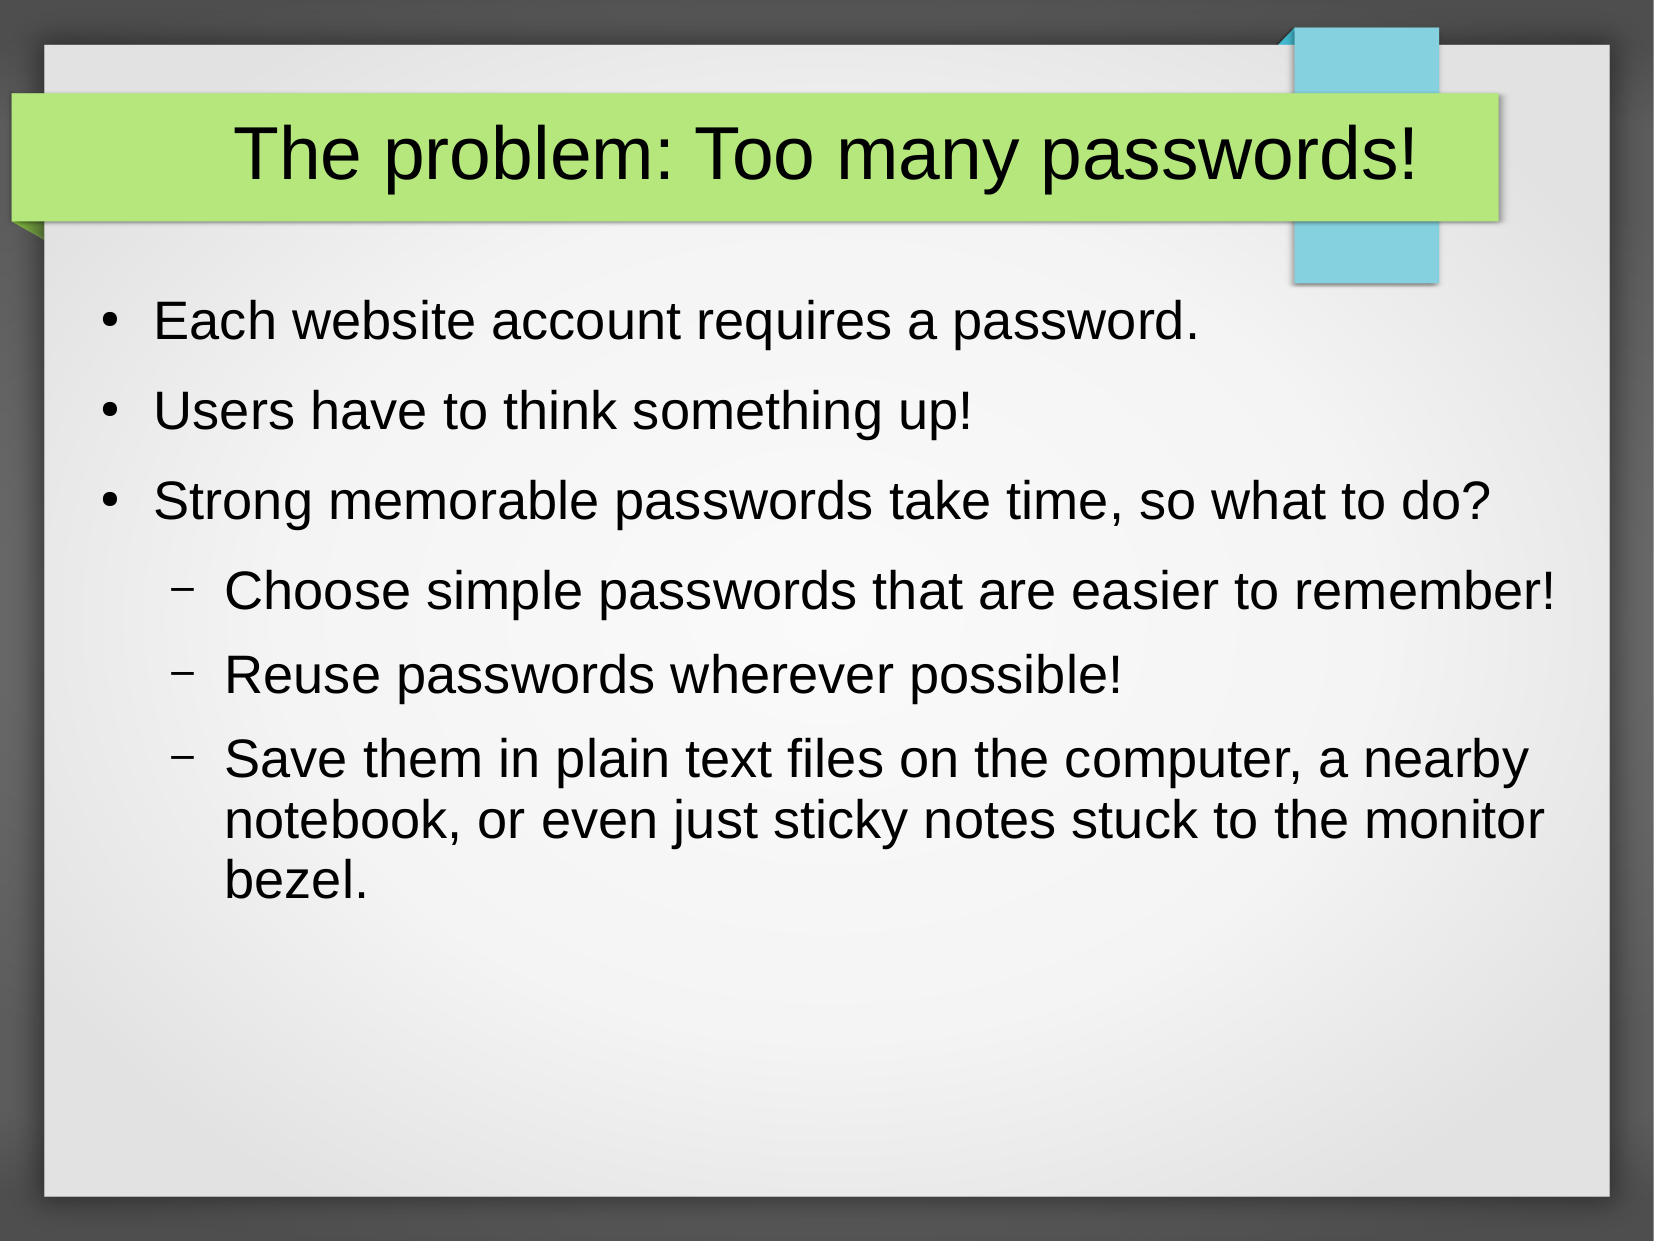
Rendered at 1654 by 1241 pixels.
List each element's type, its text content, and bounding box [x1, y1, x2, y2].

list Each website account requires a password. Users have to think something up! Strong memorable passwords take time, so what to do? Choose simple passwords that are easier to remember! Reuse passwords wherever possible! Save them in plain text files on the computer, a nearby notebook, or even just sticky notes stuck to the monitor bezel. [82, 290, 1571, 1010]
title The problem: Too many passwords! [165, 94, 1489, 213]
picture [0, 0, 1654, 1241]
